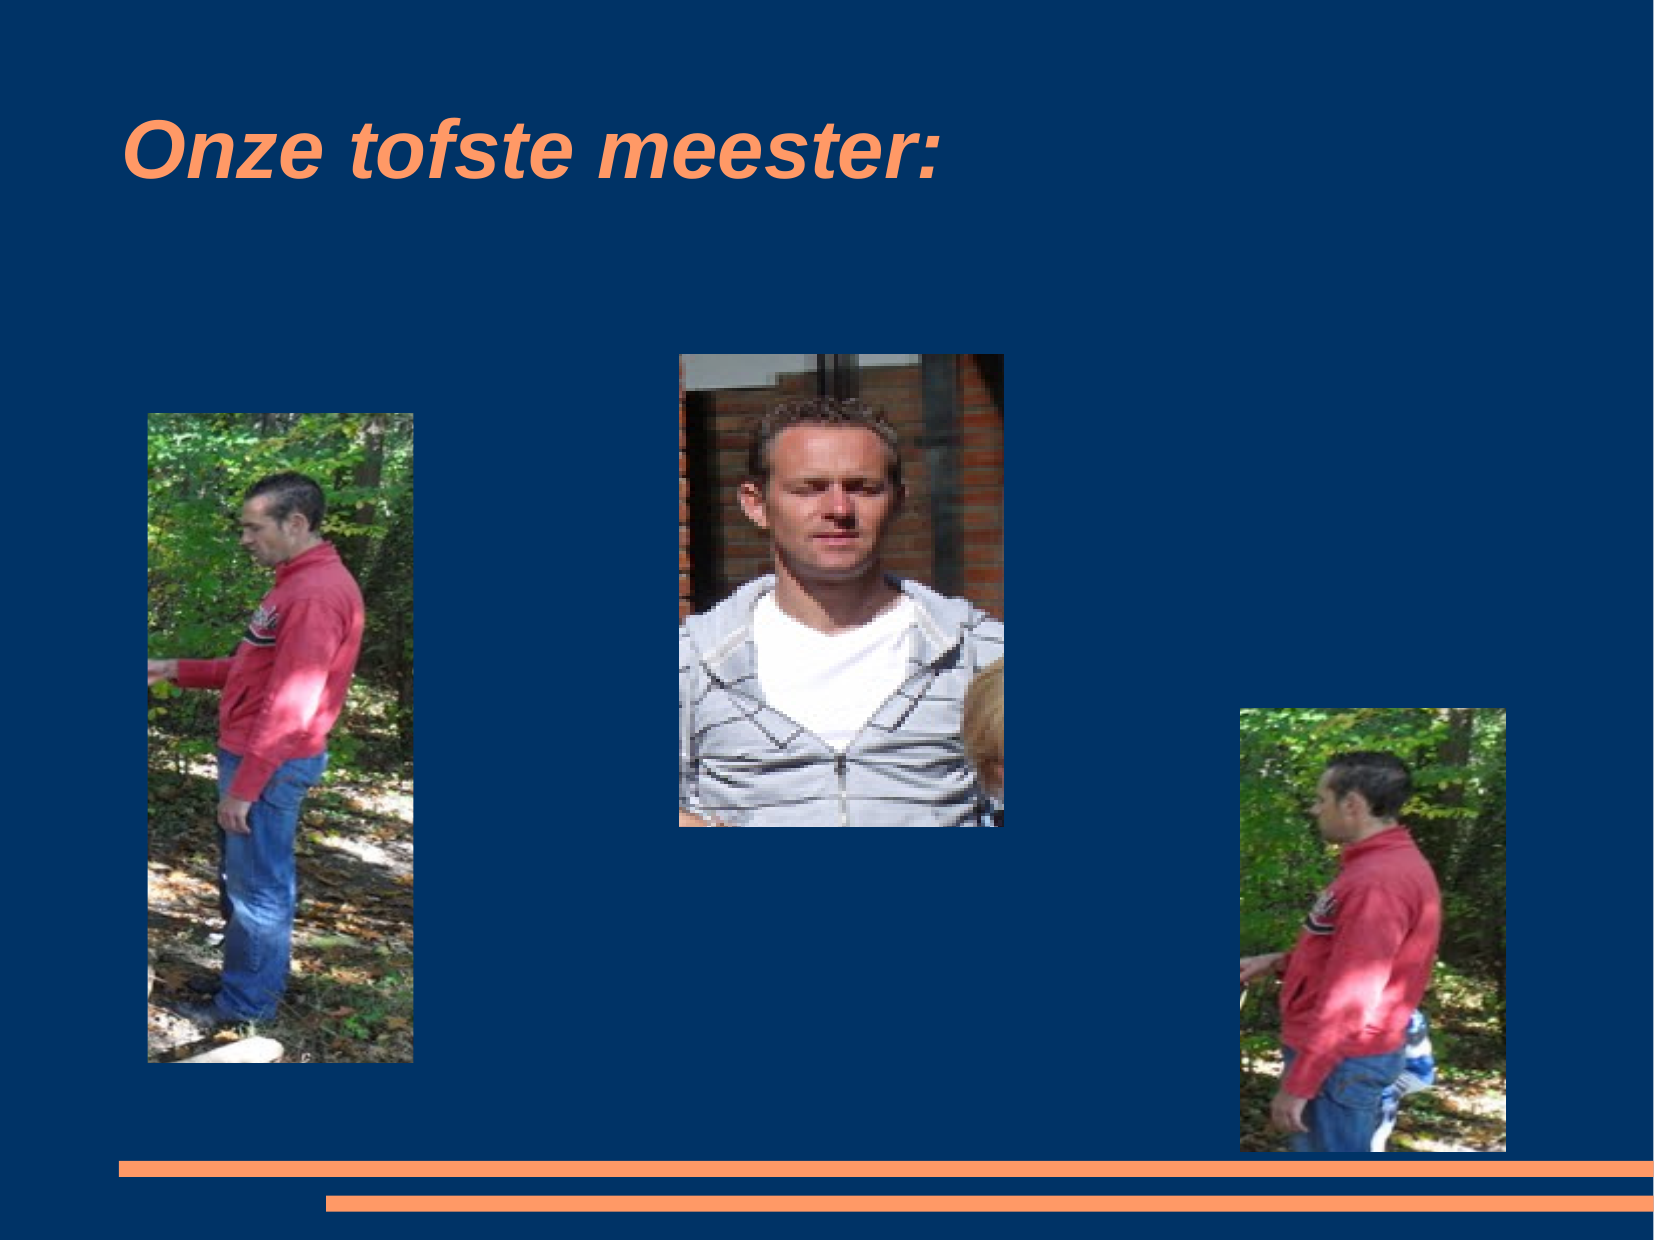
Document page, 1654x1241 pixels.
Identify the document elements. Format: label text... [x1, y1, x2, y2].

picture [147, 413, 414, 1063]
picture [679, 354, 1004, 827]
picture [1240, 708, 1506, 1152]
title Onze tofste meester: [121, 53, 1534, 247]
